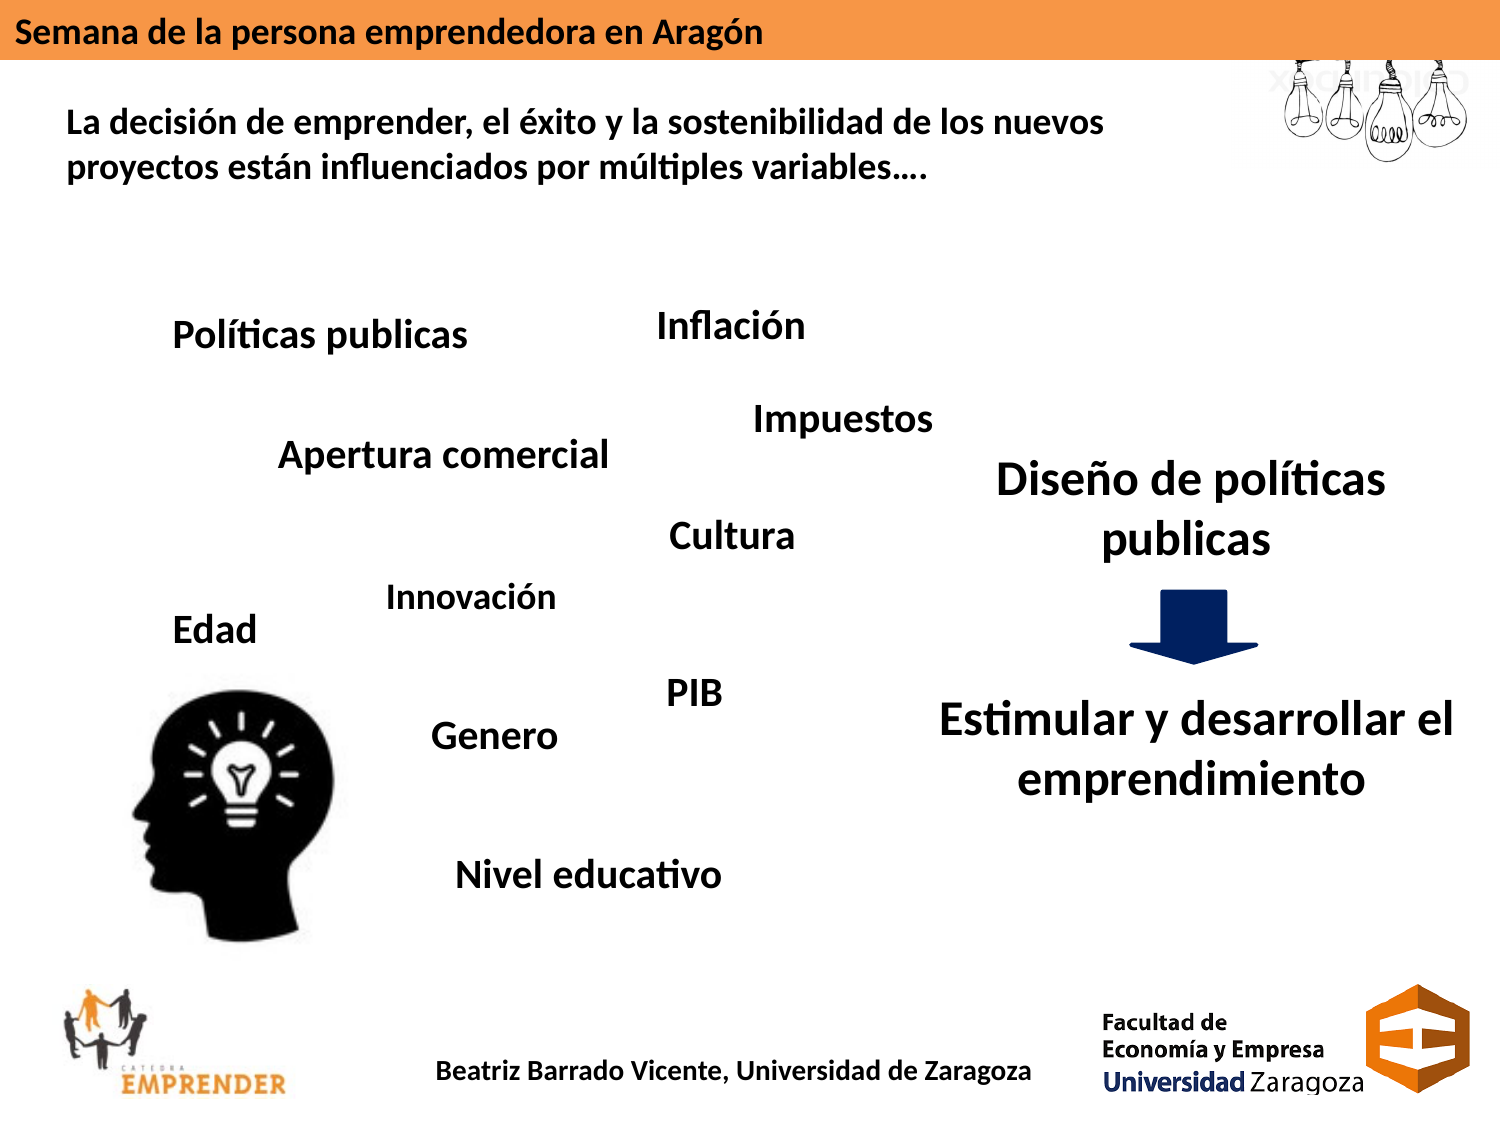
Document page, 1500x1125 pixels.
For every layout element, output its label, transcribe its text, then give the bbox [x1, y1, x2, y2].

text_box Políticas publicas [157, 299, 513, 365]
text_box Genero [416, 700, 618, 766]
picture [12, 984, 336, 1099]
text_box Beatriz Barrado Vicente, Universidad de Zaragoza [420, 1044, 1048, 1095]
text_box Diseño de políticas publicas Estimular y desarrollar el emprendimiento [908, 437, 1476, 813]
text_box [1131, 591, 1257, 663]
text_box La decisión de emprender, el éxito y la sostenibilidad de los nuevos proyectos están influenciados por múltiples variables…. [51, 89, 1232, 195]
text_box Inflación [641, 290, 827, 356]
text_box Cultura [654, 500, 868, 566]
picture [1231, 60, 1500, 169]
text_box Edad [157, 594, 288, 660]
text_box Apertura comercial [263, 419, 693, 485]
text_box Semana de la persona emprendedora en Aragón [0, 0, 1500, 60]
text_box Impuestos [738, 383, 1093, 449]
picture [1092, 984, 1471, 1095]
text_box PIB [651, 657, 827, 723]
text_box Innovación [371, 564, 726, 625]
text_box Nivel educativo [440, 839, 795, 905]
picture [108, 668, 372, 967]
